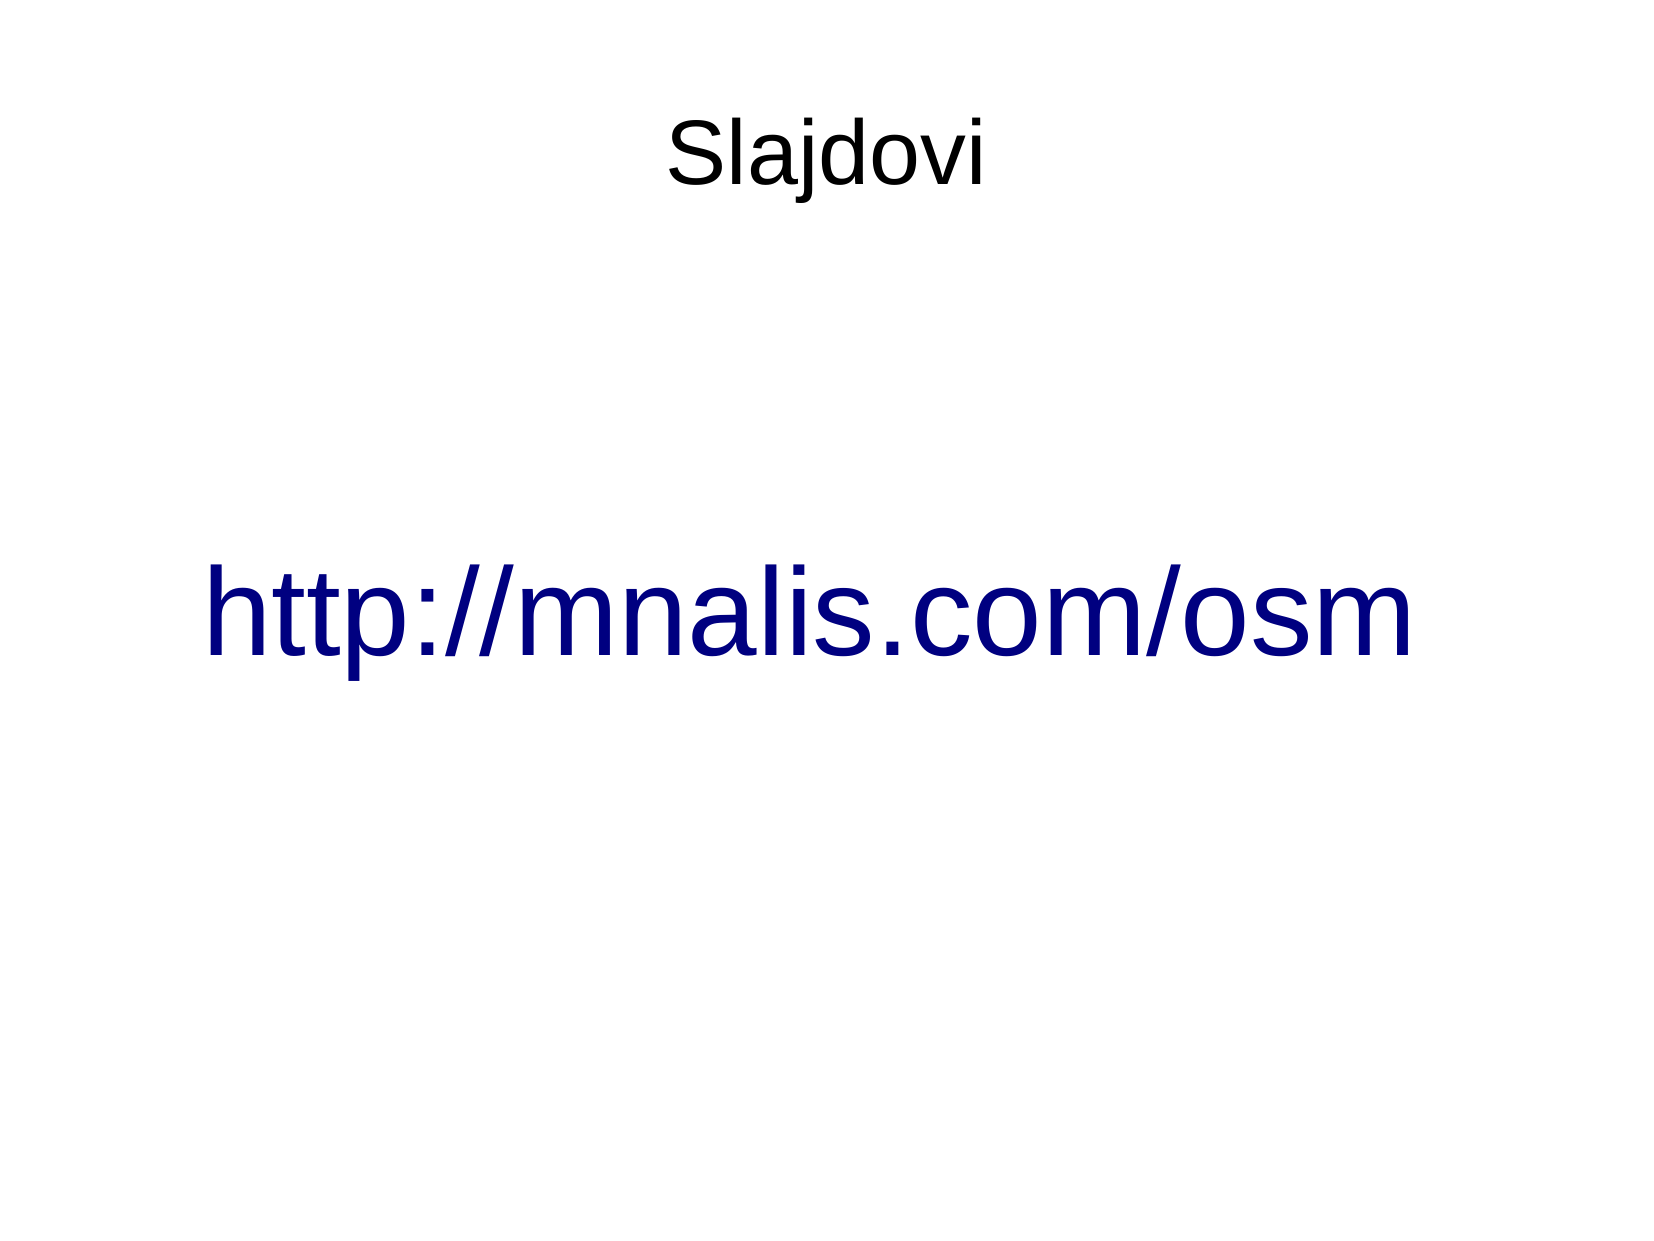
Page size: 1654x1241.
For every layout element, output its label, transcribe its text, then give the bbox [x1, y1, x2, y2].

subtitle http://mnalis.com/osm [82, 290, 1538, 1010]
title Slajdovi [82, 49, 1571, 257]
